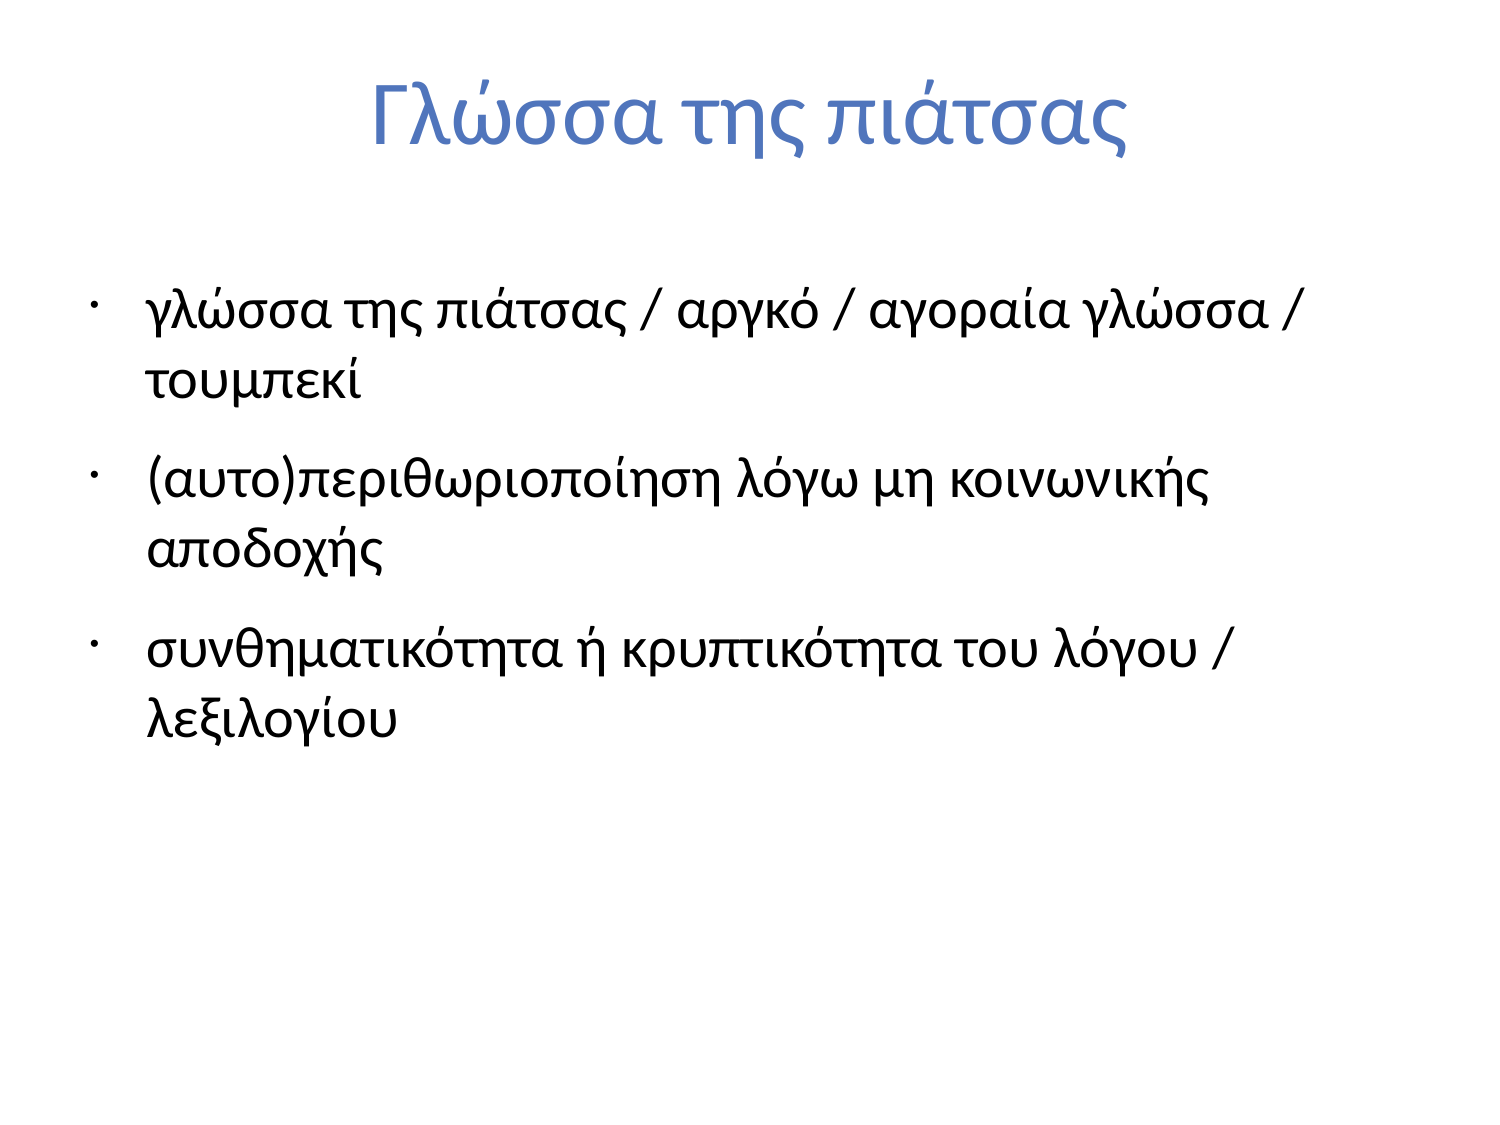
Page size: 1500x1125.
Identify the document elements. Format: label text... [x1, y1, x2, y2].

list γλώσσα της πιάτσας / αργκό / αγοραία γλώσσα / τουμπεκί (αυτο)περιθωριοποίηση λόγω μη κοινωνικής αποδοχής συνθηματικότητα ή κρυπτικότητα του λόγου / λεξιλογίου [75, 262, 1425, 1005]
title Γλώσσα της πιάτσας [75, 45, 1425, 233]
